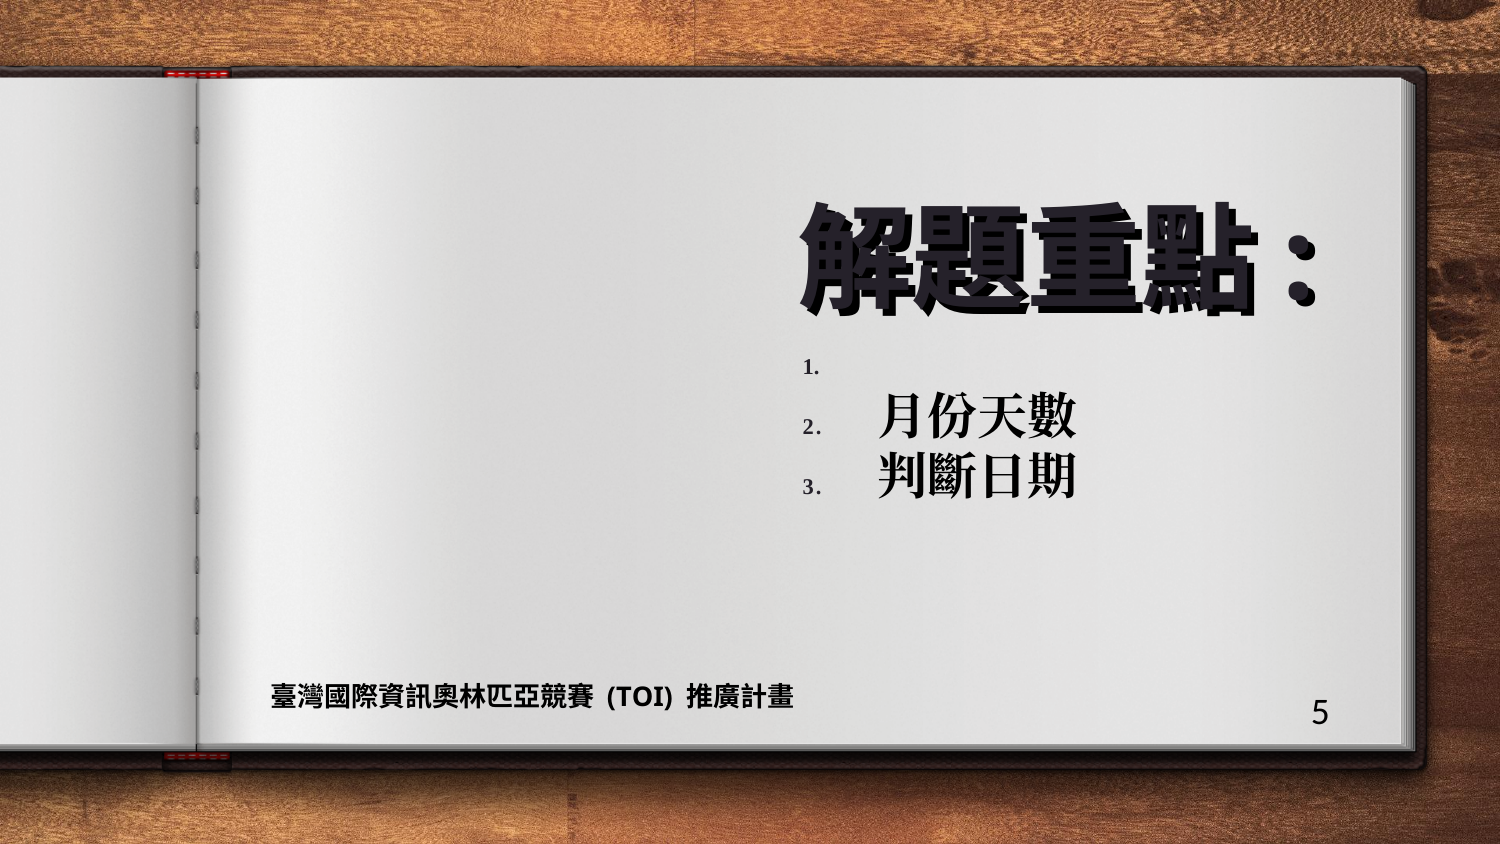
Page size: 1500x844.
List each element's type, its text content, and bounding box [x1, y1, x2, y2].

subtitle 月份天數 判斷日期 [787, 309, 1341, 584]
title 解題重點: [782, 146, 1313, 338]
text_box 5 [1295, 672, 1386, 737]
